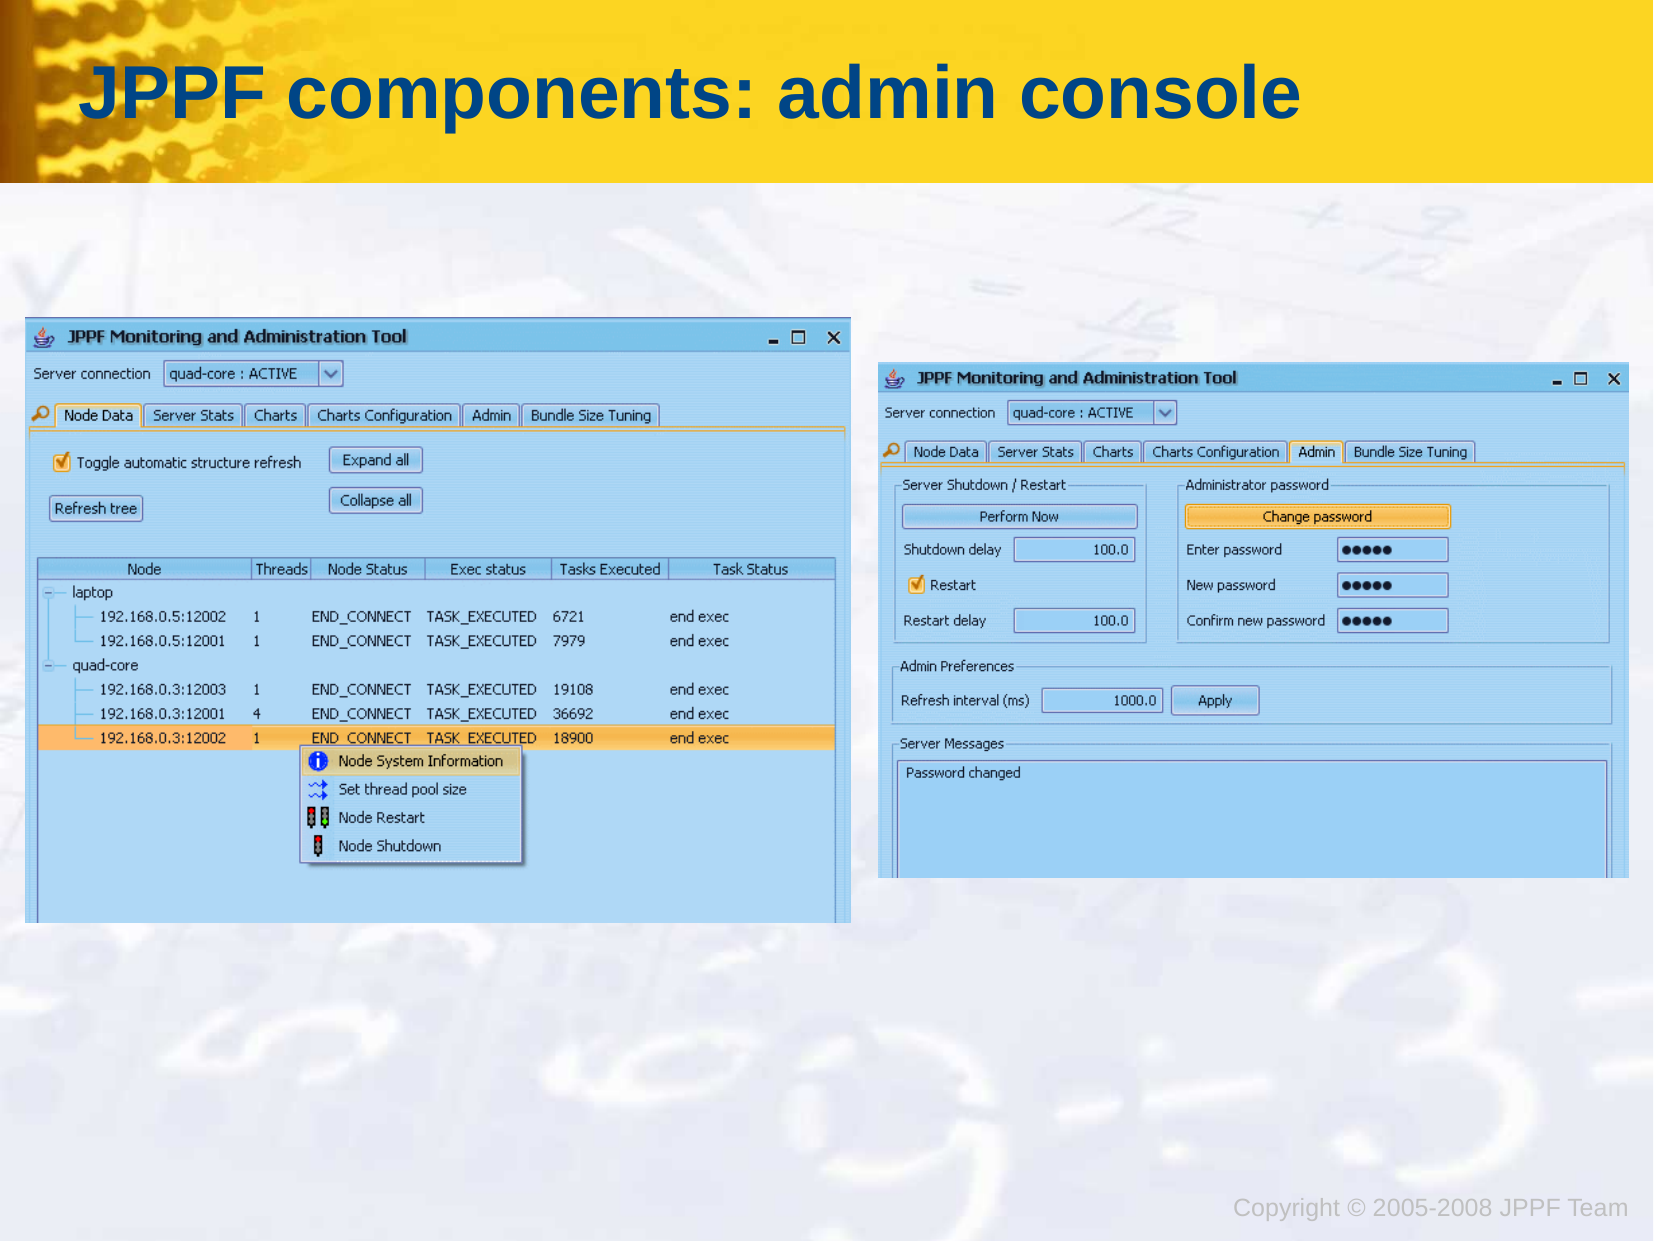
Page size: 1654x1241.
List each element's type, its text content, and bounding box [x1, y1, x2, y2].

picture [0, 0, 1654, 1241]
title JPPF components: admin console [78, 17, 1567, 168]
